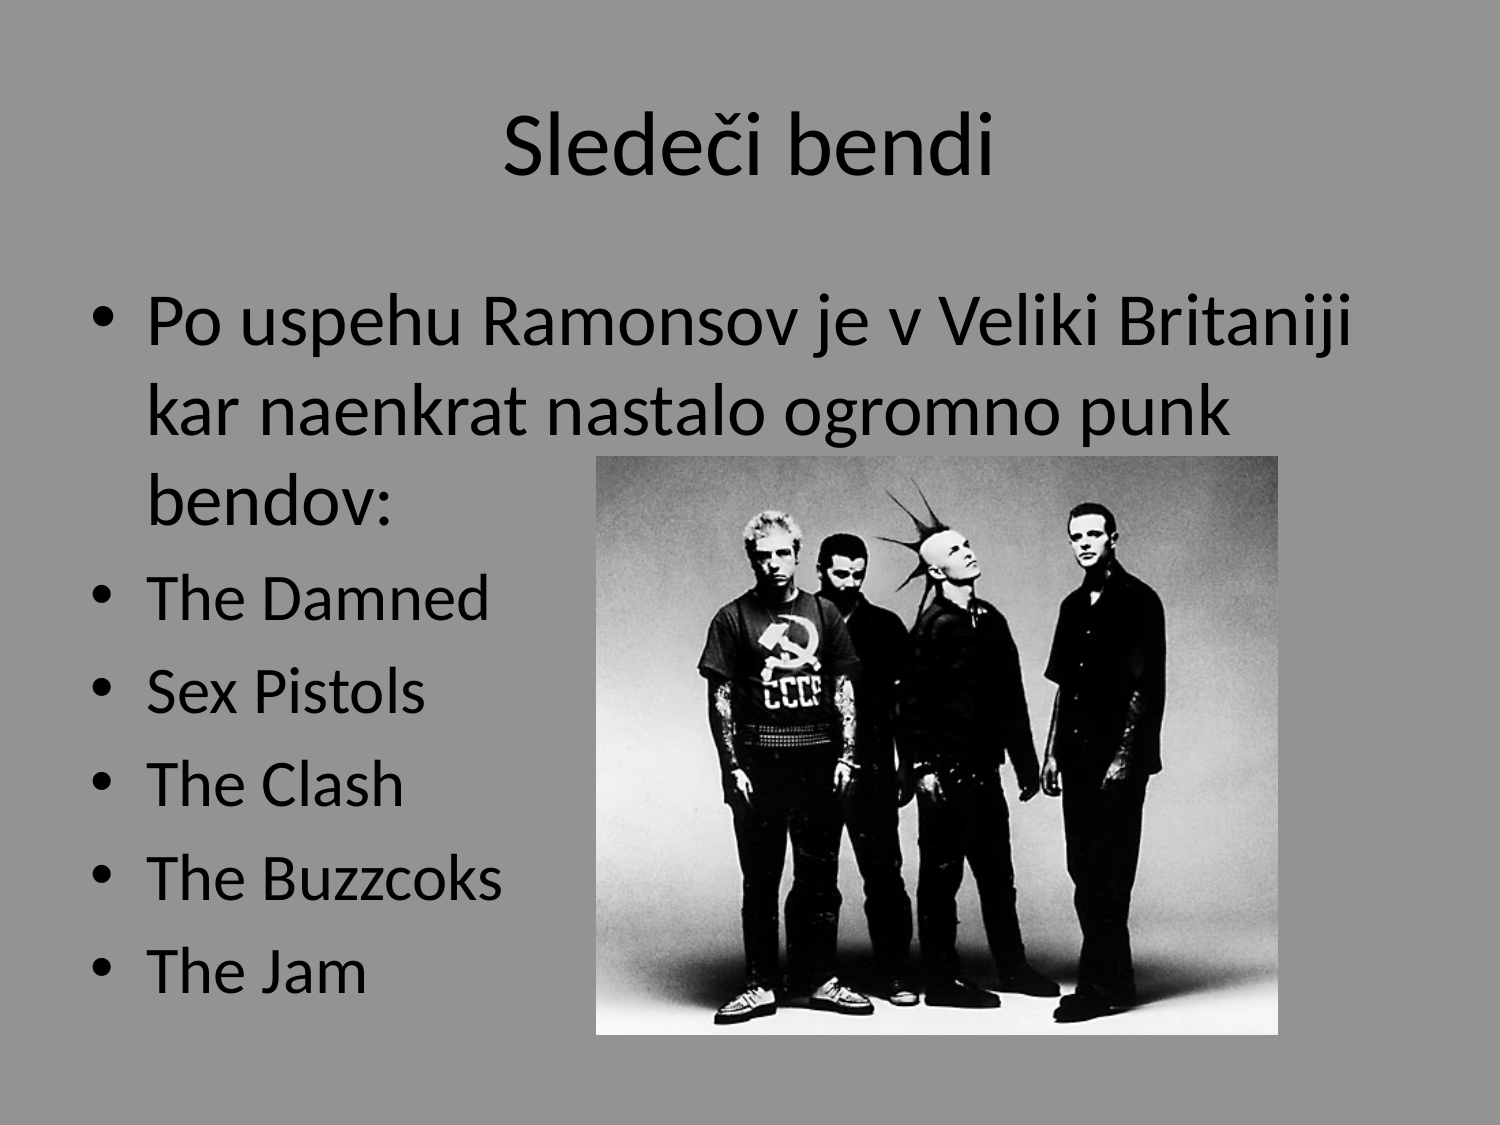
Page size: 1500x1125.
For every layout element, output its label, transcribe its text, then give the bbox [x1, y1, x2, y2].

title Sledeči bendi [75, 45, 1425, 233]
list Po uspehu Ramonsov je v Veliki Britaniji kar naenkrat nastalo ogromno punk bendov: The Damned Sex Pistols The Clash The Buzzcoks The Jam [75, 262, 1425, 1005]
picture [596, 456, 1278, 1035]
